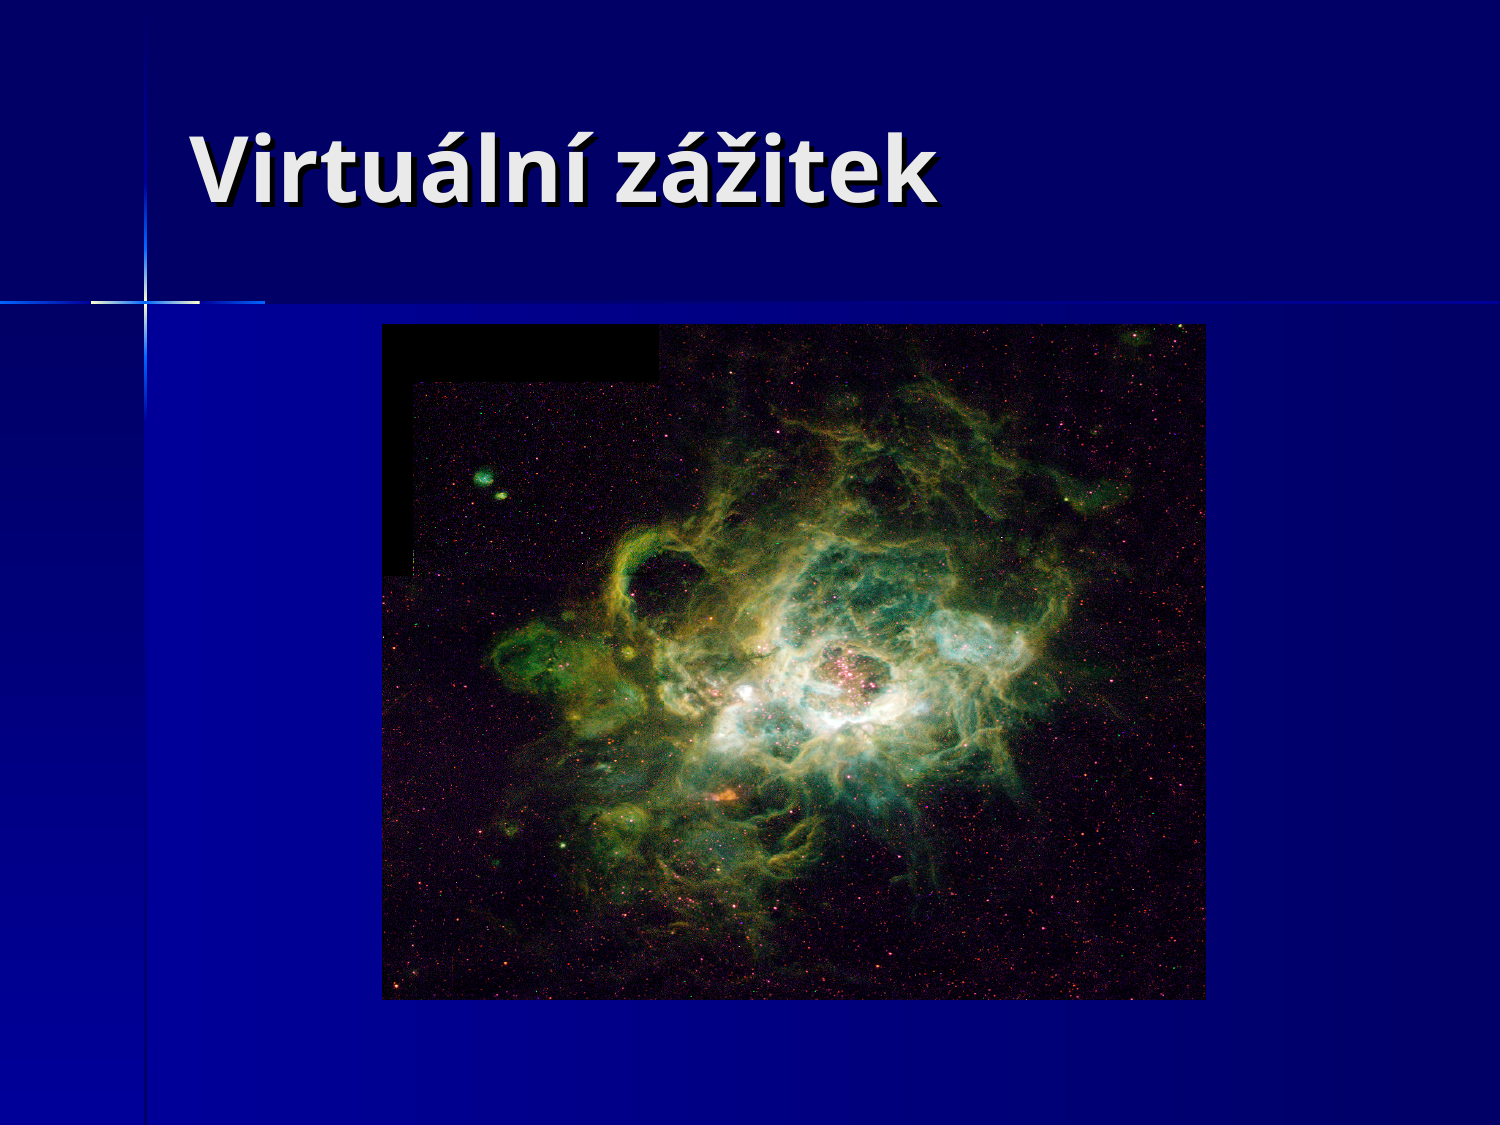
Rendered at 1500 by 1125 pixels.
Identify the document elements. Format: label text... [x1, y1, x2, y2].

title Virtuální zážitek [174, 49, 1413, 285]
text_box [382, 324, 1206, 1001]
